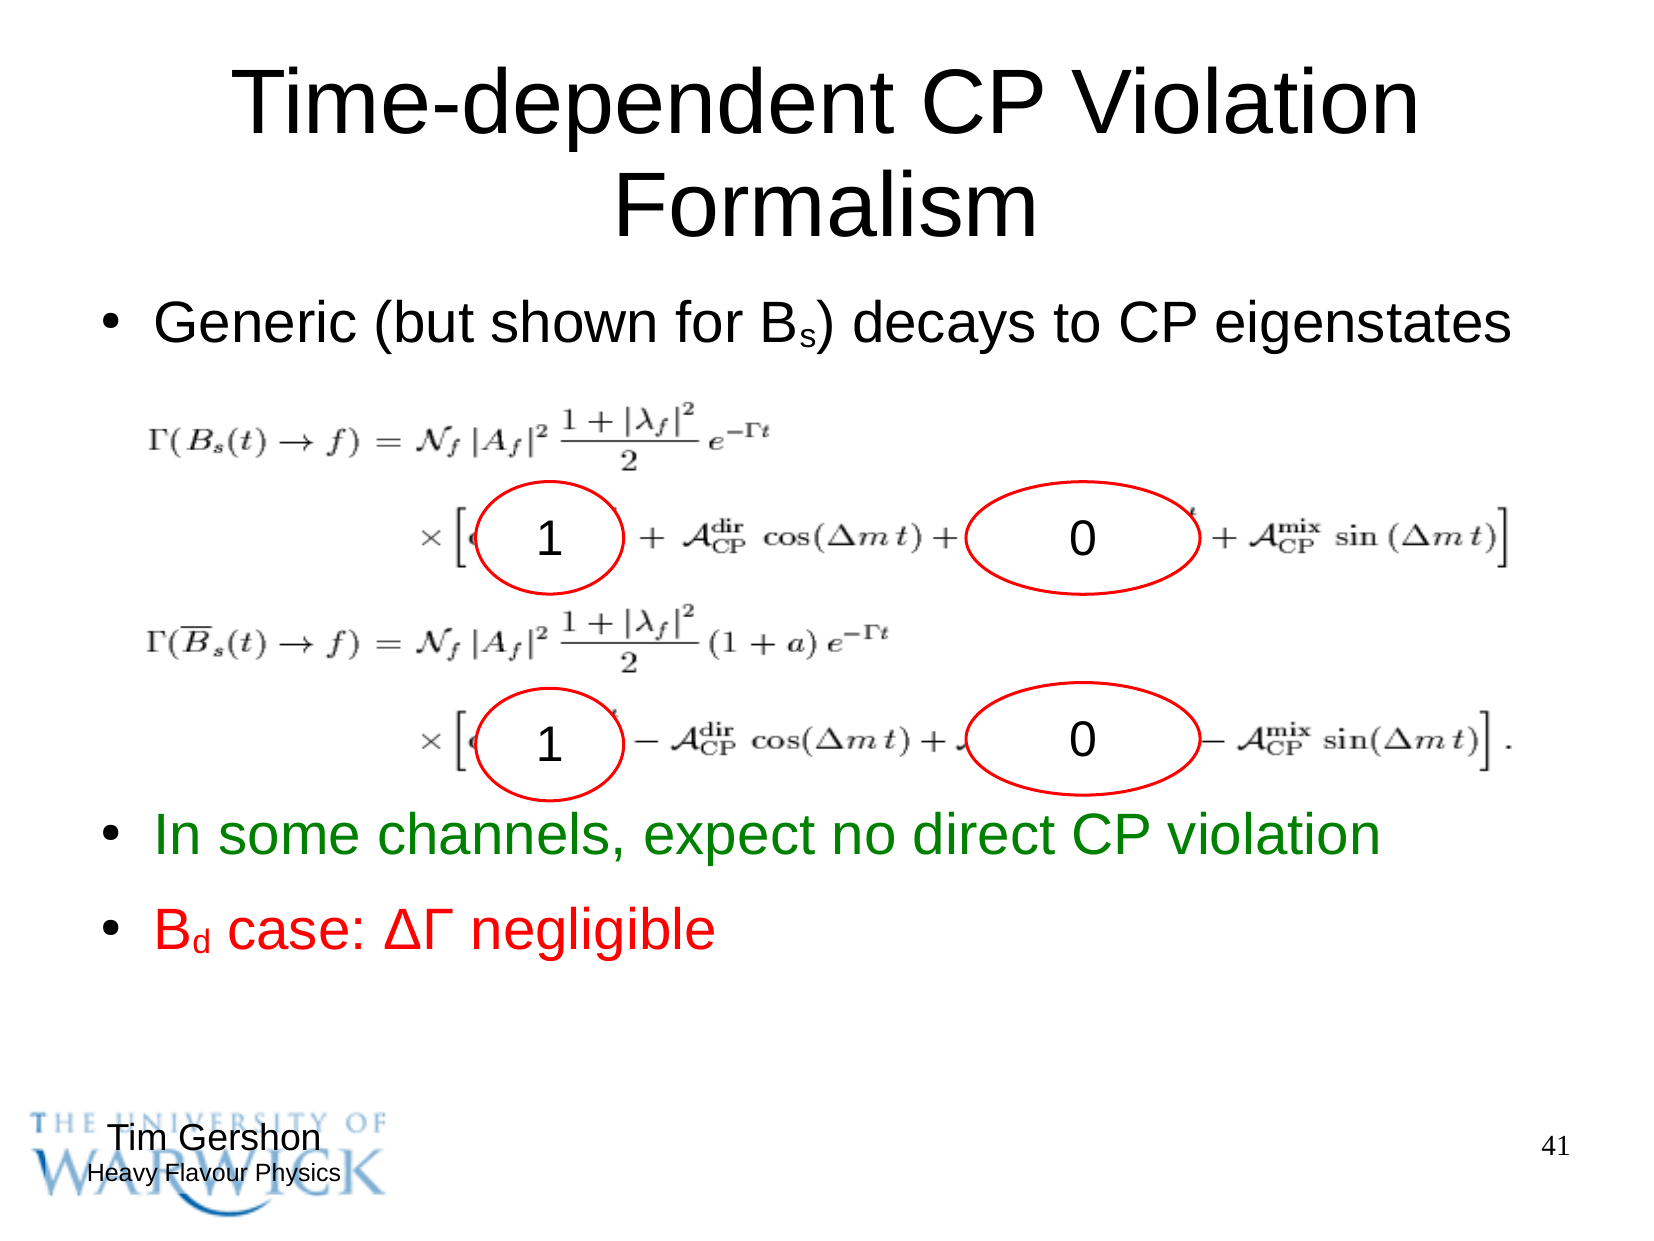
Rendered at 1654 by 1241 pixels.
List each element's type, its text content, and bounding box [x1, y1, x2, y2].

text_box 0 [965, 481, 1201, 595]
text_box 0 [966, 682, 1201, 796]
title Time-dependent CP Violation Formalism [82, 49, 1571, 257]
text_box 1 [475, 688, 624, 801]
text_box 1 [475, 481, 624, 595]
picture [19, 1106, 406, 1232]
list Generic (but shown for Bs) decays to CP eigenstates In some channels, expect no direct CP violation Bd case: ΔΓ negligible [82, 290, 1571, 1094]
text_box Tim Gershon Heavy Flavour Physics [45, 1108, 383, 1194]
